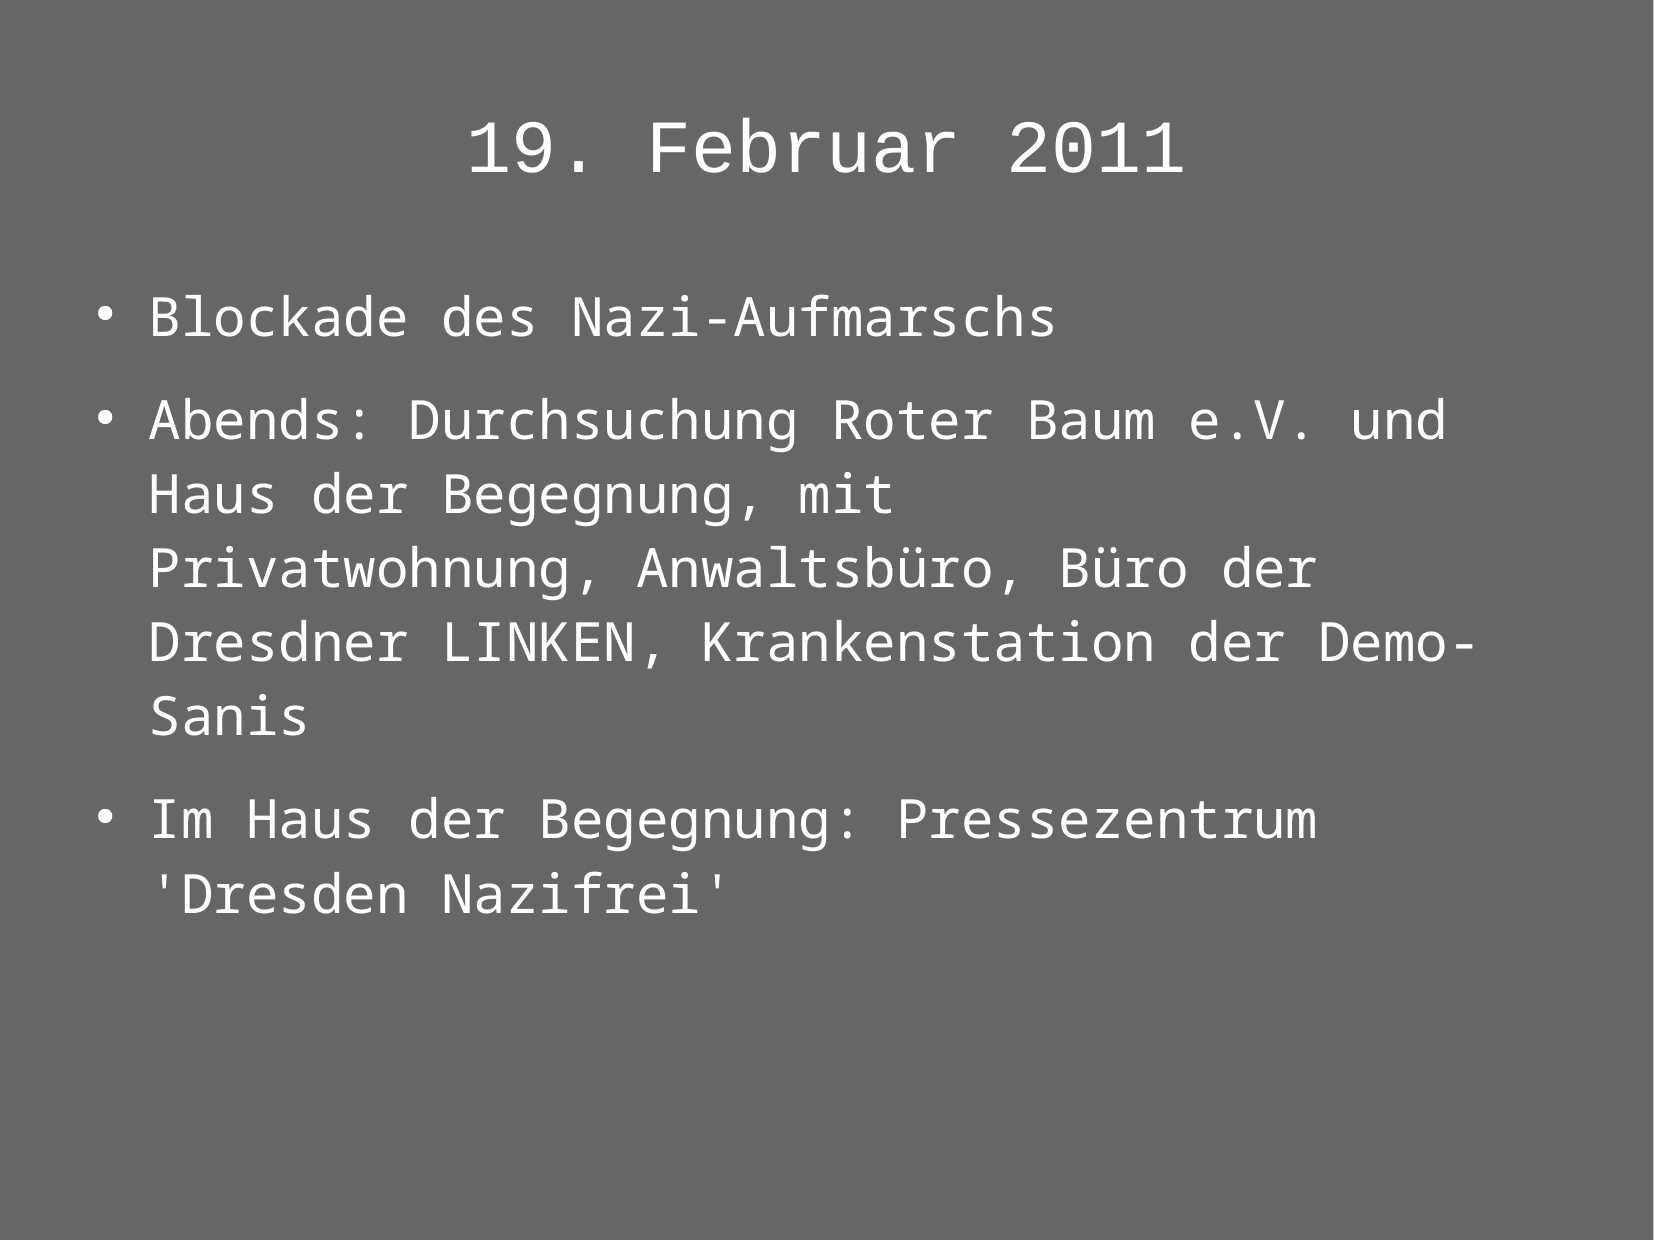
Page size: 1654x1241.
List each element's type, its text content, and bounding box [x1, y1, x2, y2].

list Blockade des Nazi-Aufmarschs Abends: Durchsuchung Roter Baum e.V. und Haus der Begegnung, mit Privatwohnung, Anwaltsbüro, Büro der Dresdner LINKEN, Krankenstation der Demo-Sanis Im Haus der Begegnung: Pressezentrum 'Dresden Nazifrei' [77, 278, 1567, 1082]
title 19. Februar 2011 [82, 49, 1571, 257]
